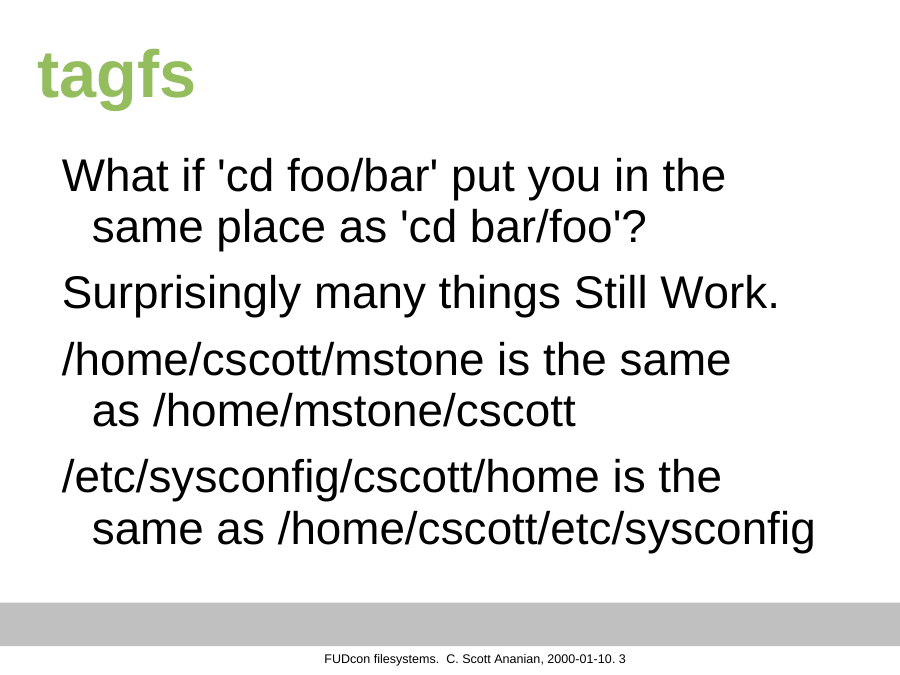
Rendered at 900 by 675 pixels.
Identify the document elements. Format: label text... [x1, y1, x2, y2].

title tagfs [37, 37, 856, 211]
list What if 'cd foo/bar' put you in the same place as 'cd bar/foo'? Surprisingly many things Still Work. /home/cscott/mstone is the same as /home/mstone/cscott /etc/sysconfig/cscott/home is the same as /home/cscott/etc/sysconfig [61, 150, 844, 675]
